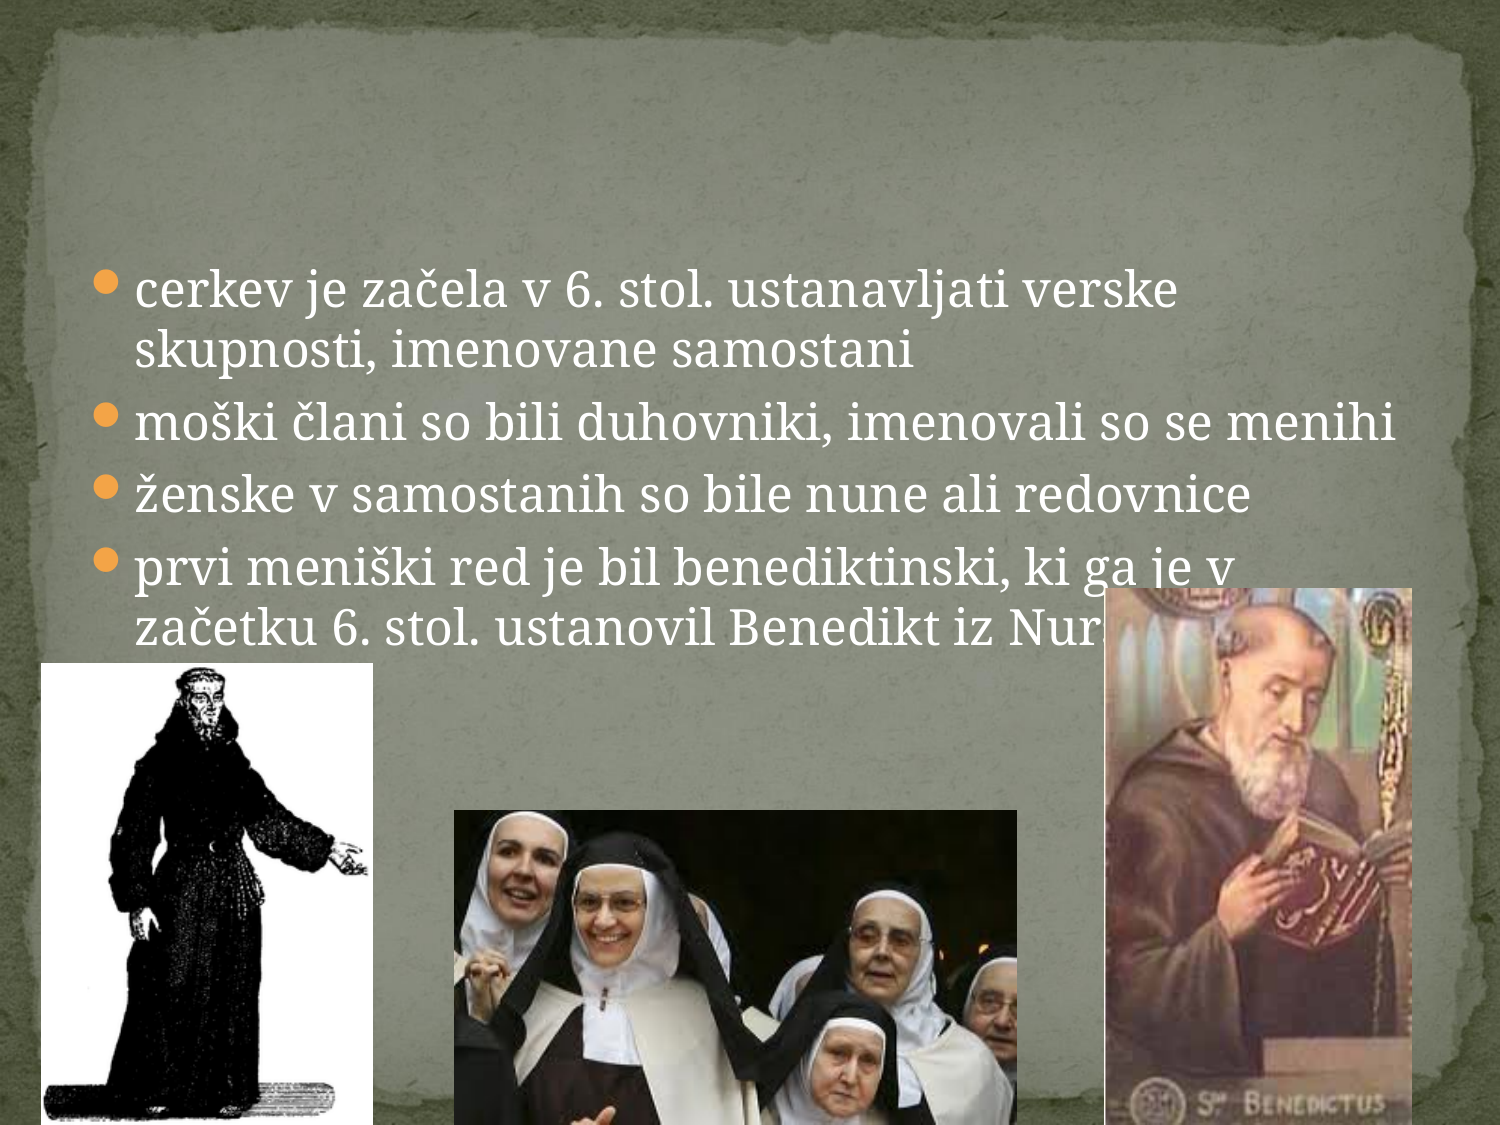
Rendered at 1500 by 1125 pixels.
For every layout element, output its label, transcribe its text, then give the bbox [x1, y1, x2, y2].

picture [0, 0, 1500, 1125]
list cerkev je začela v 6. stol. ustanavljati verske skupnosti, imenovane samostani moški člani so bili duhovniki, imenovali so se menihi ženske v samostanih so bile nune ali redovnice prvi meniški red je bil benediktinski, ki ga je v začetku 6. stol. ustanovil Benedikt iz Nursije [75, 249, 1425, 1000]
